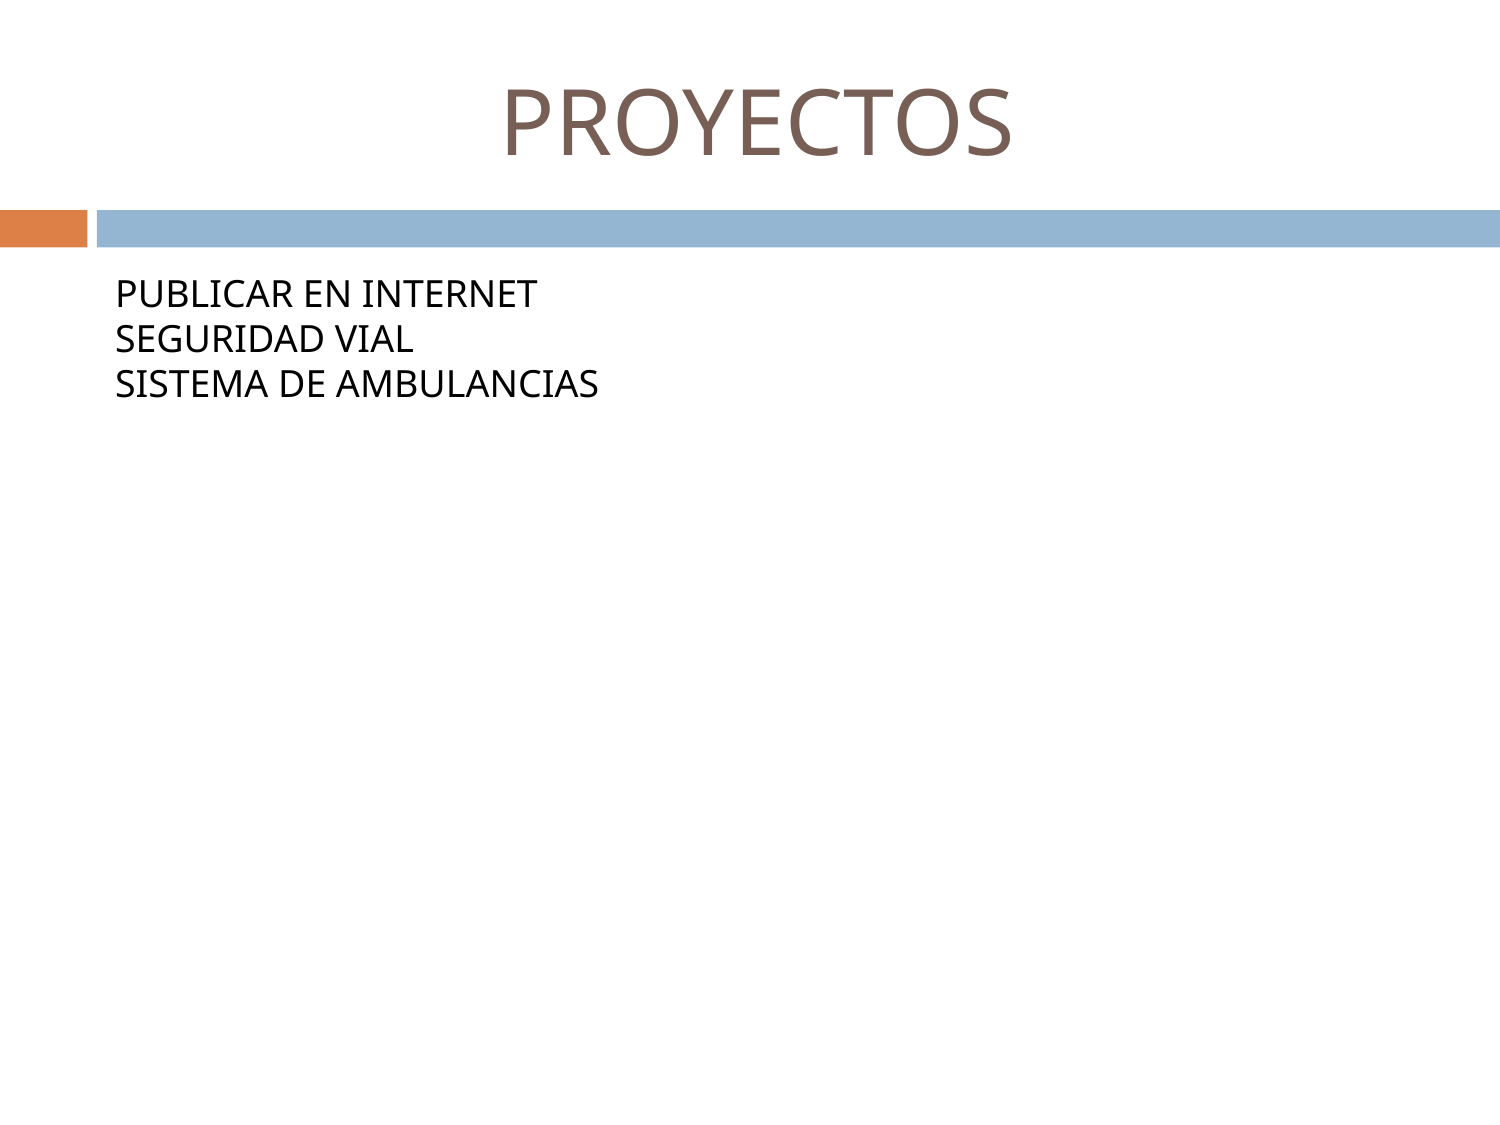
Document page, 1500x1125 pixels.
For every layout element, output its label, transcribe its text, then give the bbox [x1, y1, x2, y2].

title PROYECTOS [100, 37, 1438, 200]
list PUBLICAR EN INTERNET SEGURIDAD VIAL SISTEMA DE AMBULANCIAS [100, 262, 1438, 1000]
